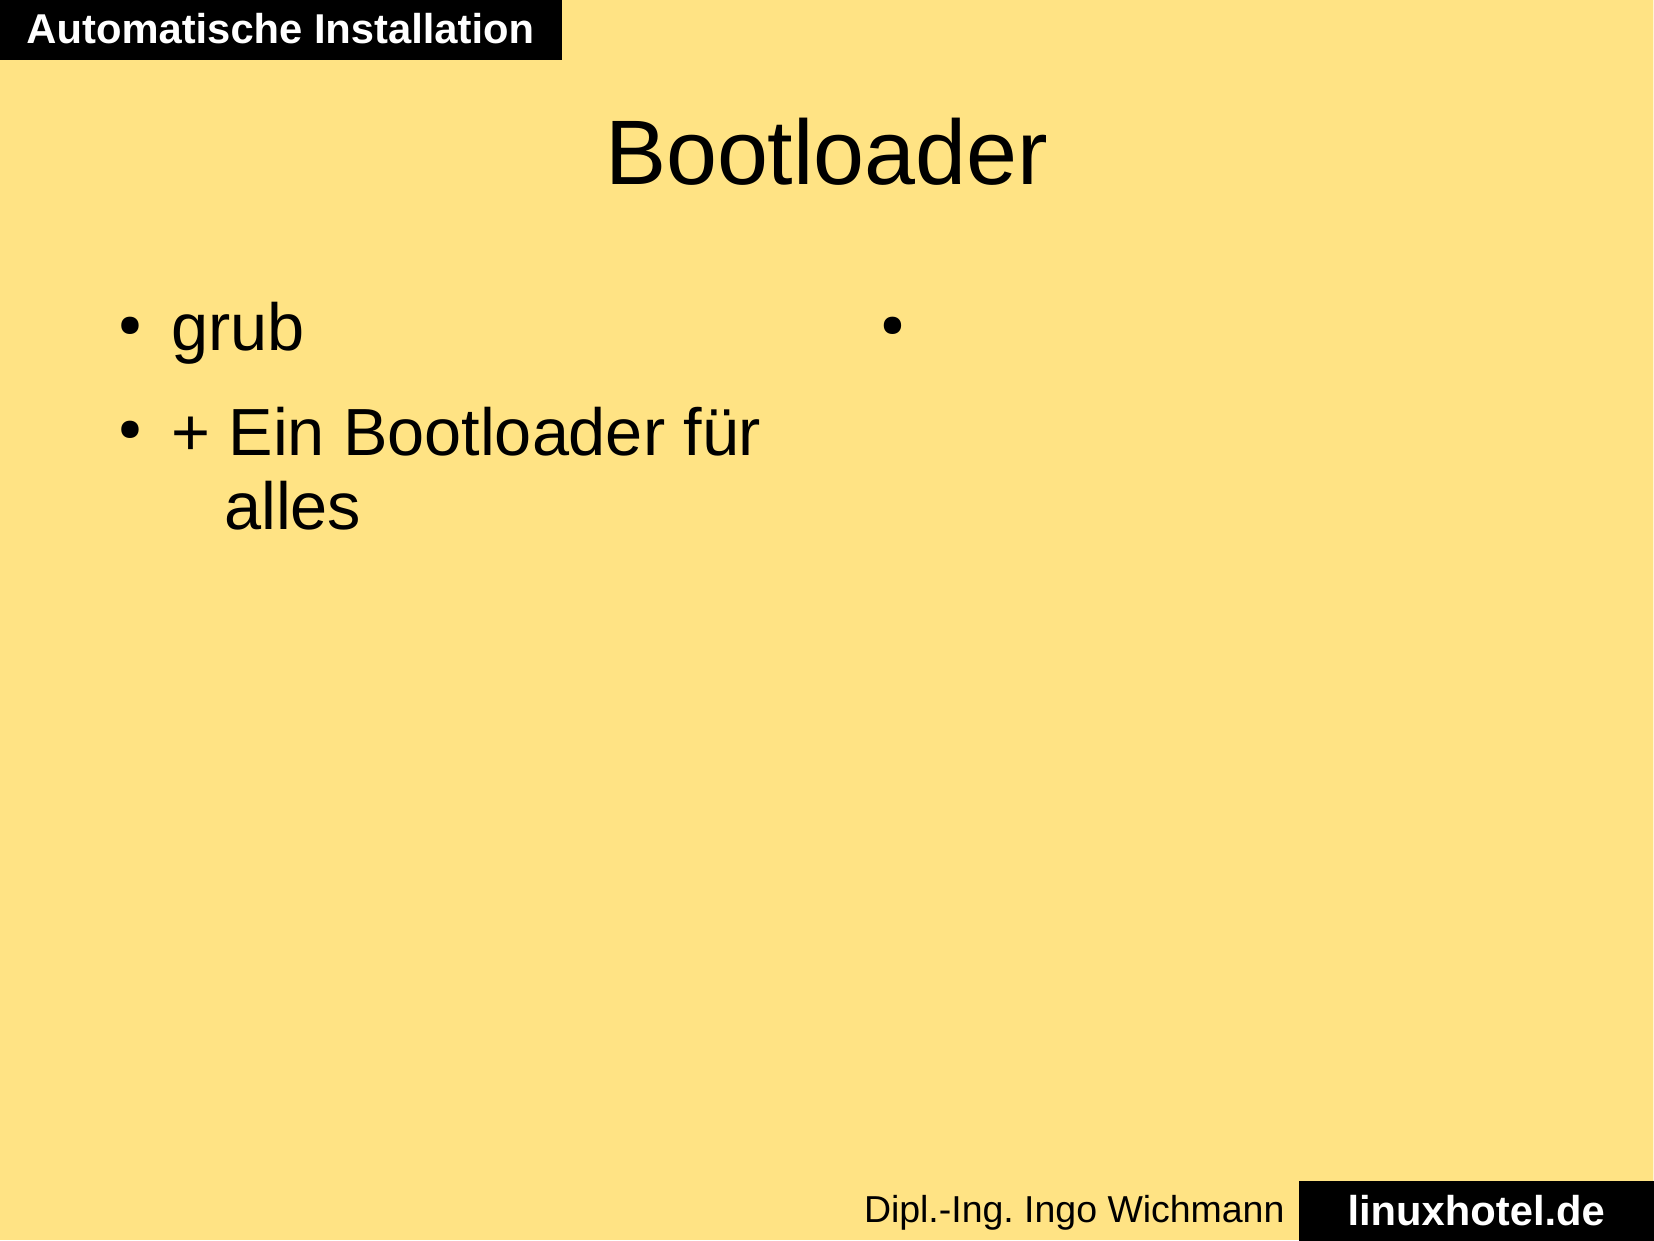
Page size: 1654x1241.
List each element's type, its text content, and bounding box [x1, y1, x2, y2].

list grub + Ein Bootloader für alles [82, 290, 809, 1109]
text_box linuxhotel.de [1299, 1181, 1654, 1241]
list [845, 290, 1572, 1109]
text_box Dipl.-Ing. Ingo Wichmann [849, 1181, 1300, 1238]
title Bootloader [82, 49, 1571, 257]
text_box Automatische Installation [0, 0, 562, 60]
